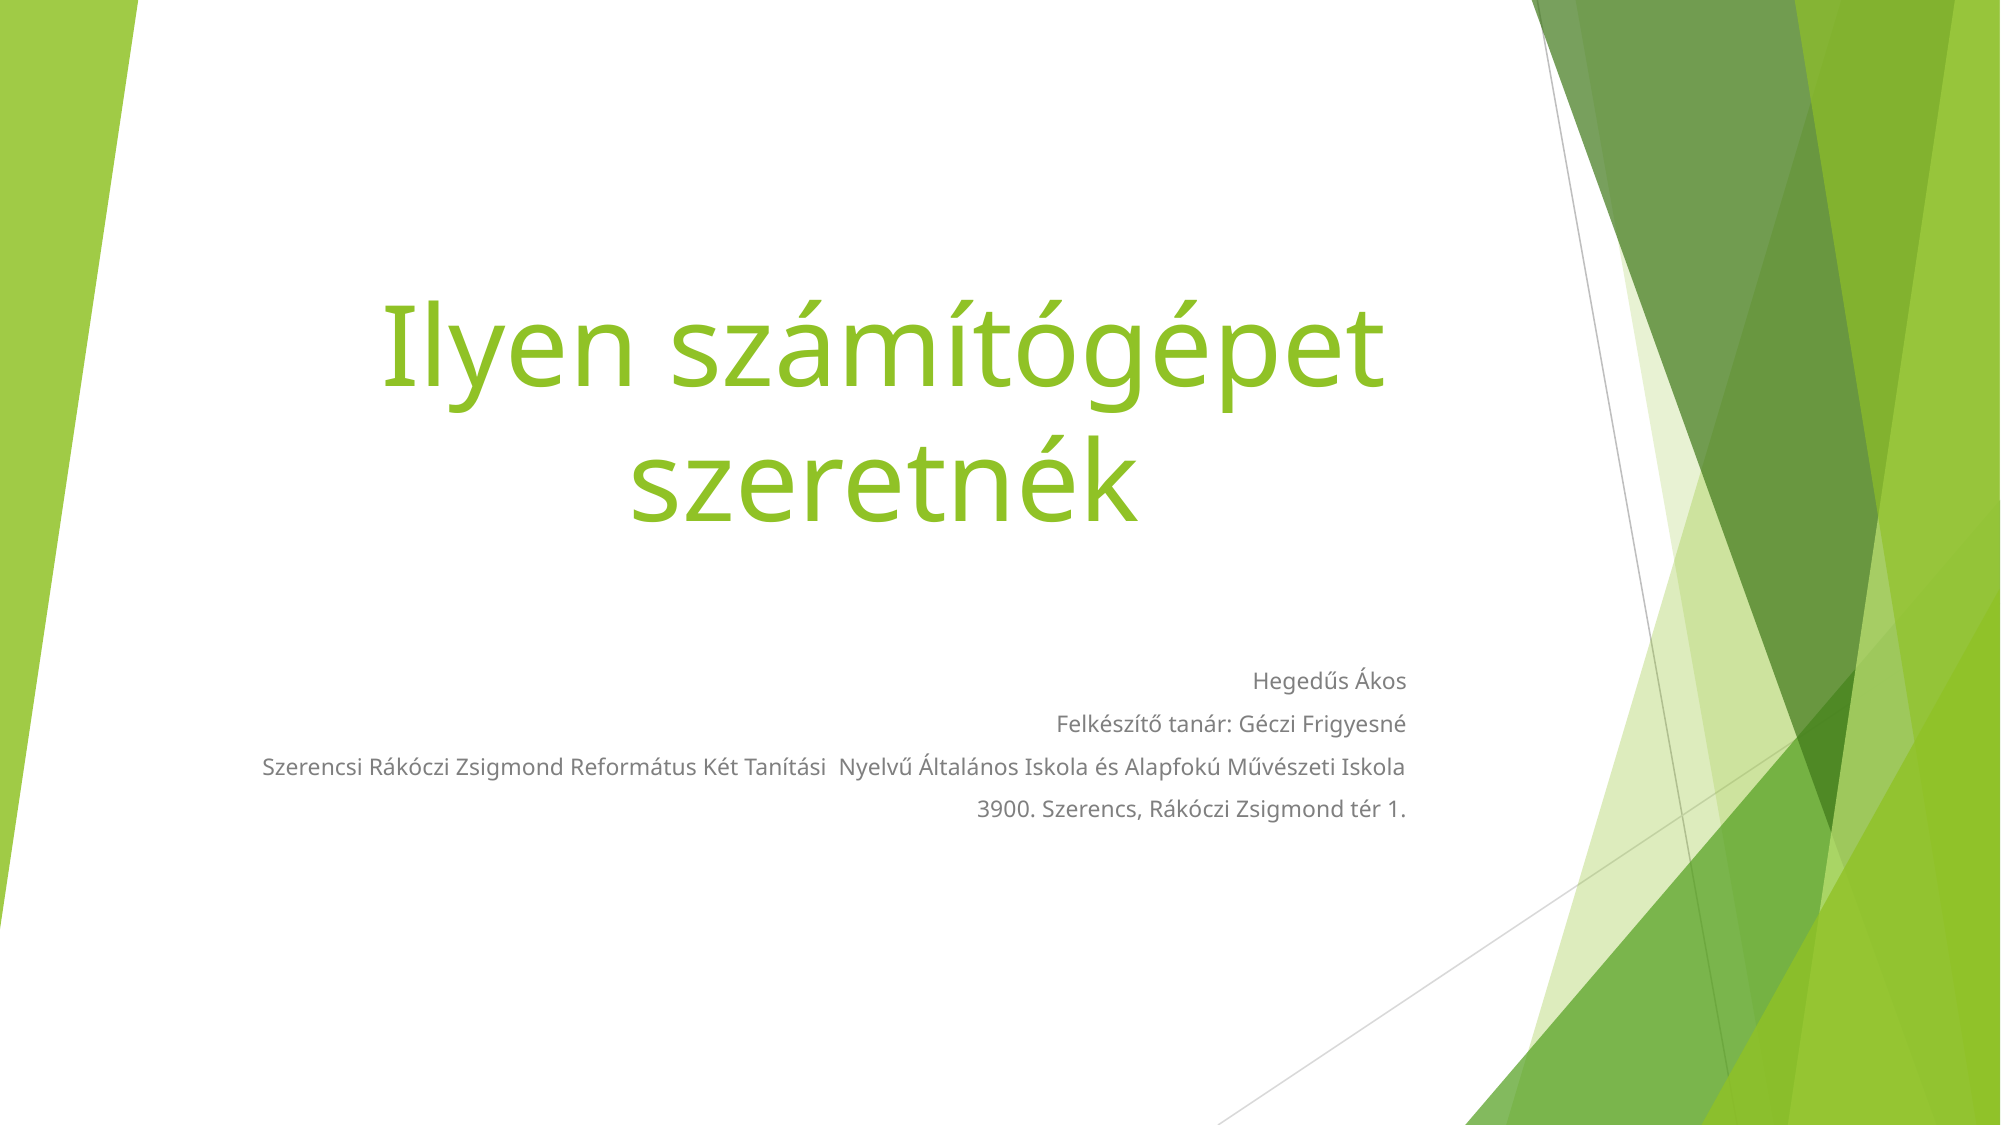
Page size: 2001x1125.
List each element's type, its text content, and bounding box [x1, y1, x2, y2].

subtitle Hegedűs Ákos Felkészítő tanár: Géczi Frigyesné Szerencsi Rákóczi Zsigmond Református Két Tanítási Nyelvű Általános Iskola és Alapfokú Művészeti Iskola 3900. Szerencs, Rákóczi Zsigmond tér 1. [247, 664, 1522, 845]
title Ilyen számítógépet szeretnék [247, 266, 1522, 664]
